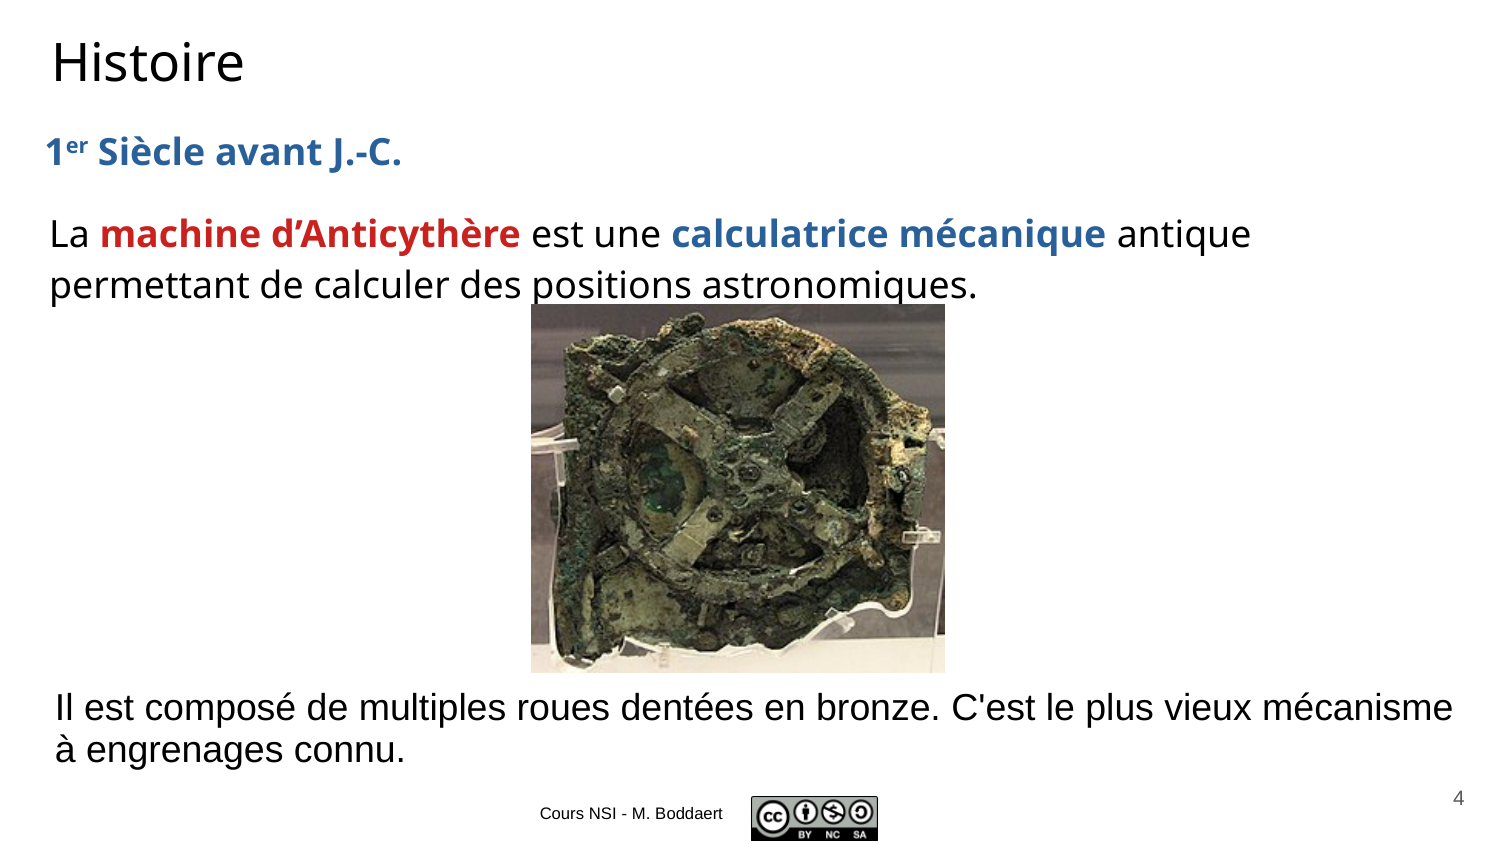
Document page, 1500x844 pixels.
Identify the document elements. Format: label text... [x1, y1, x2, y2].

text_box La machine d’Anticythère est une calculatrice mécanique antique permettant de calculer des positions astronomiques. [34, 200, 1424, 303]
slide_number <numéro> [1389, 781, 1480, 830]
picture [751, 796, 878, 841]
text_box Il est composé de multiples roues dentées en bronze. C'est le plus vieux mécanisme à engrenages connu. [40, 678, 1500, 781]
picture [531, 304, 945, 673]
text_box 1er Siècle avant J.-C. [29, 120, 1477, 178]
title Histoire [51, 13, 1449, 108]
